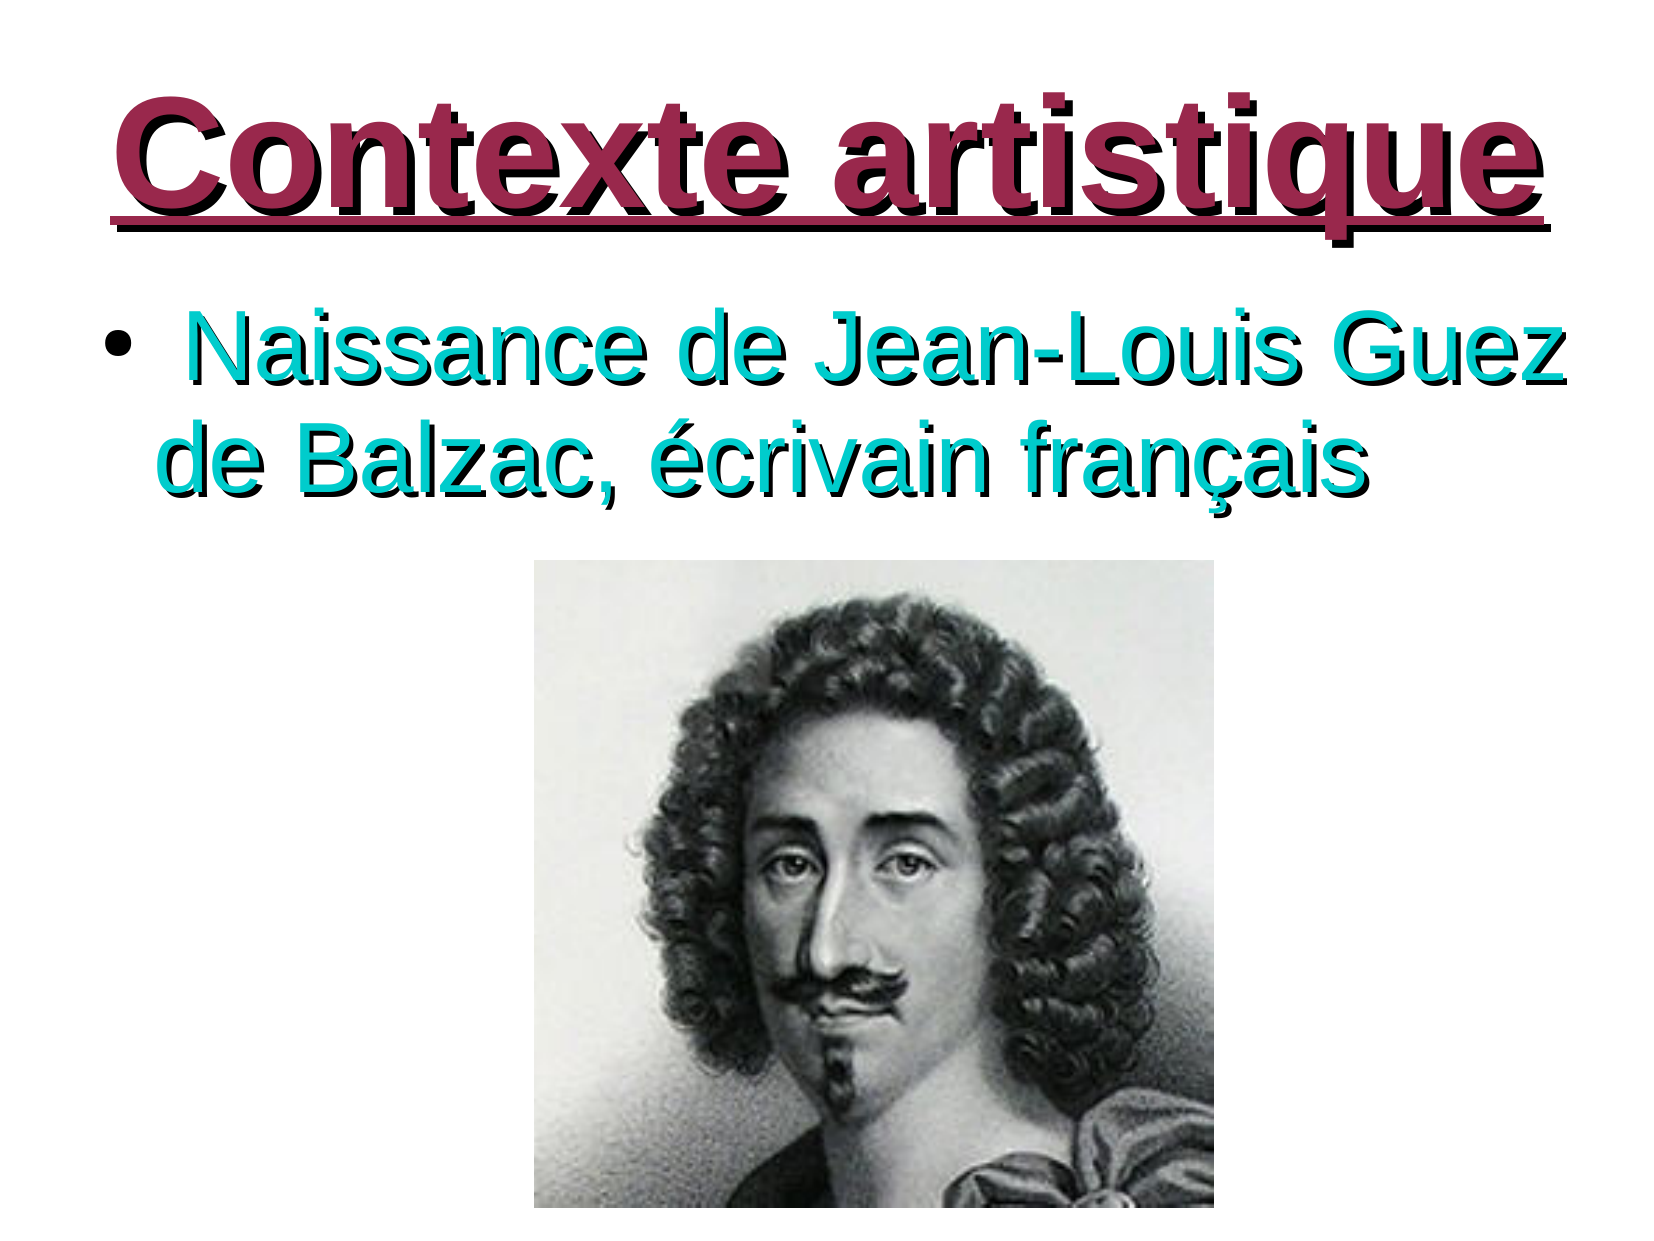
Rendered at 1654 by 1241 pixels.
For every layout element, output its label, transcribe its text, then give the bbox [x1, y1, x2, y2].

picture [534, 560, 1214, 1208]
list Naissance de Jean-Louis Guez de Balzac, écrivain français [82, 290, 1571, 1109]
title Contexte artistique [82, 49, 1571, 257]
